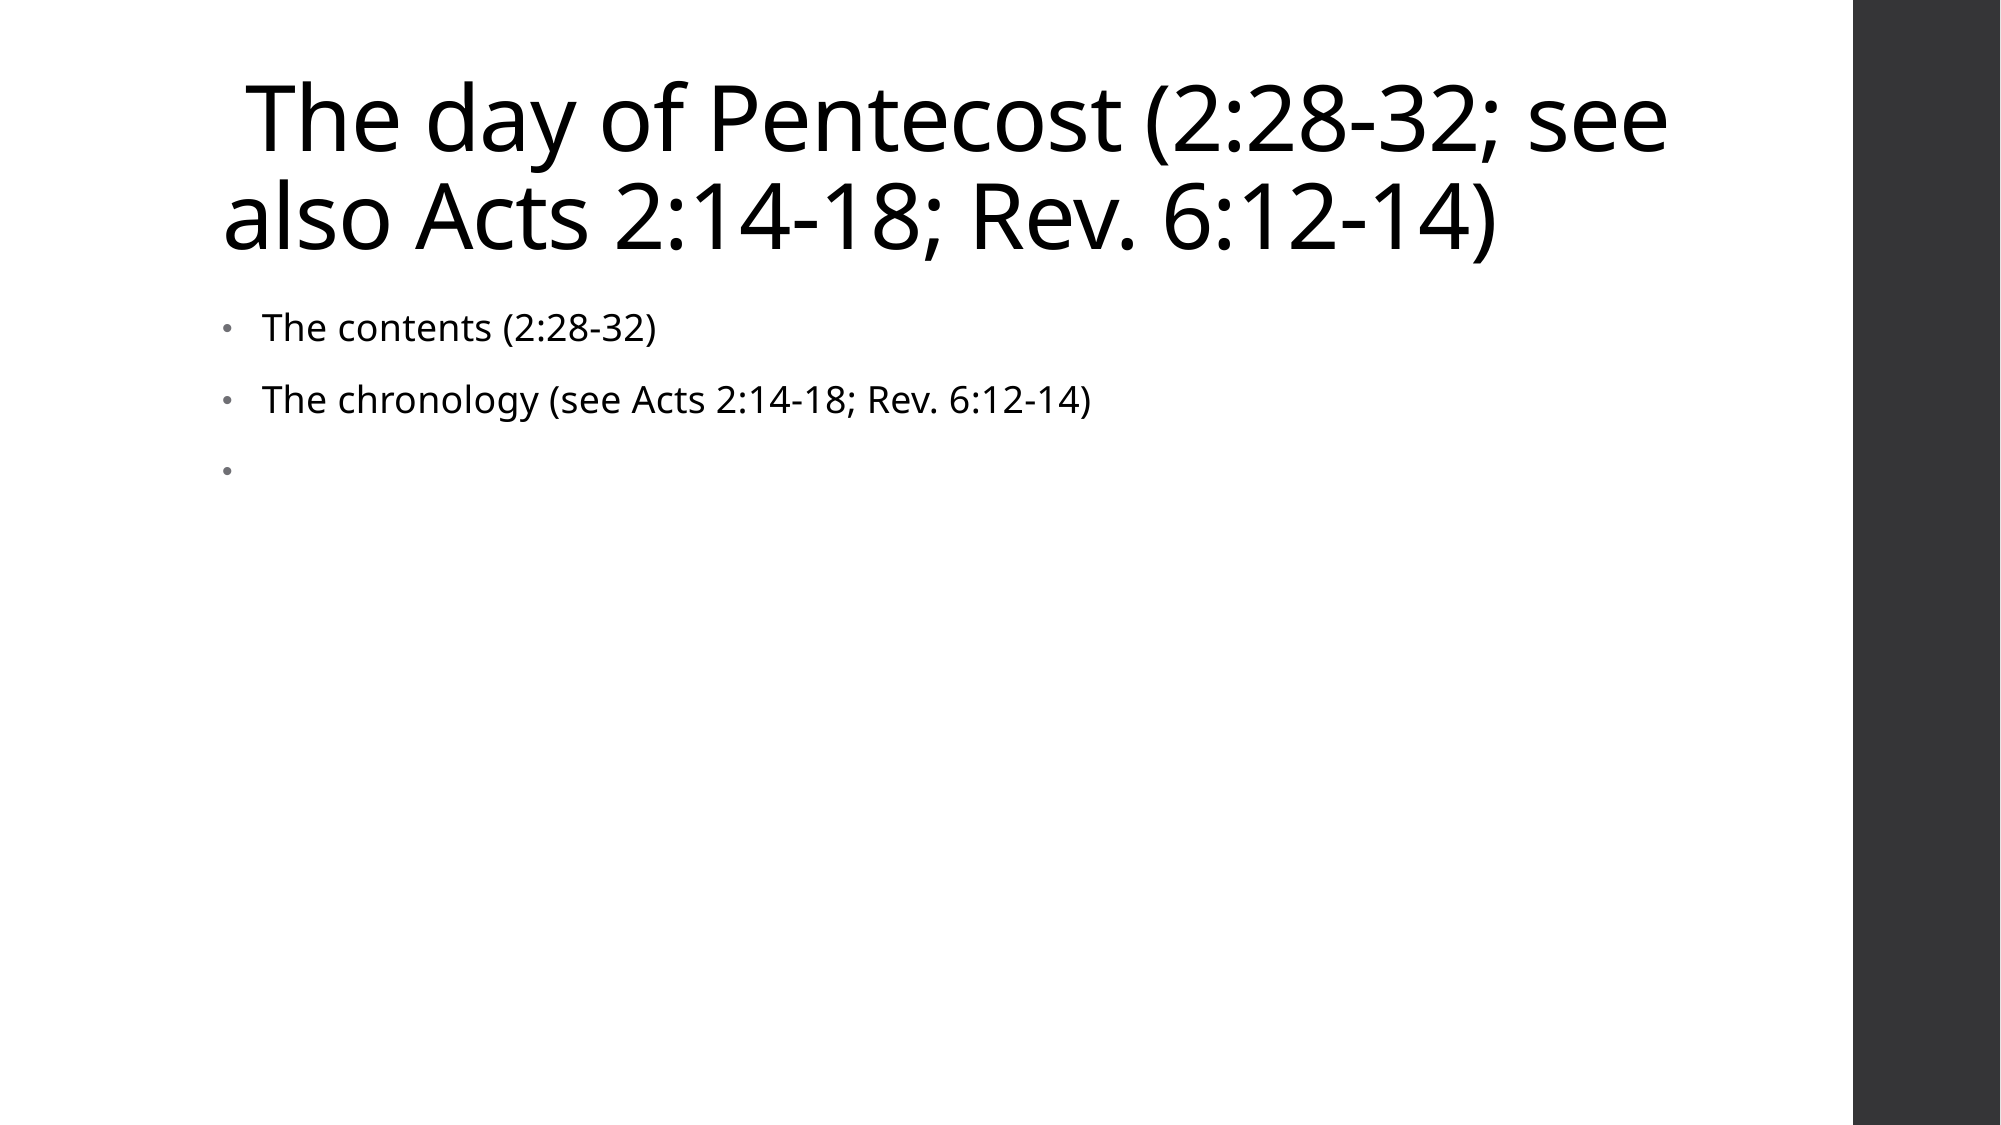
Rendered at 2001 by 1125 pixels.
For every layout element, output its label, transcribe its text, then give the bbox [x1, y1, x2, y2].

title The day of Pentecost (2:28-32; see also Acts 2:14-18; Rev. 6:12-14) [206, 60, 1797, 278]
list The contents (2:28-32) The chronology (see Acts 2:14-18; Rev. 6:12-14) [206, 299, 1617, 1014]
